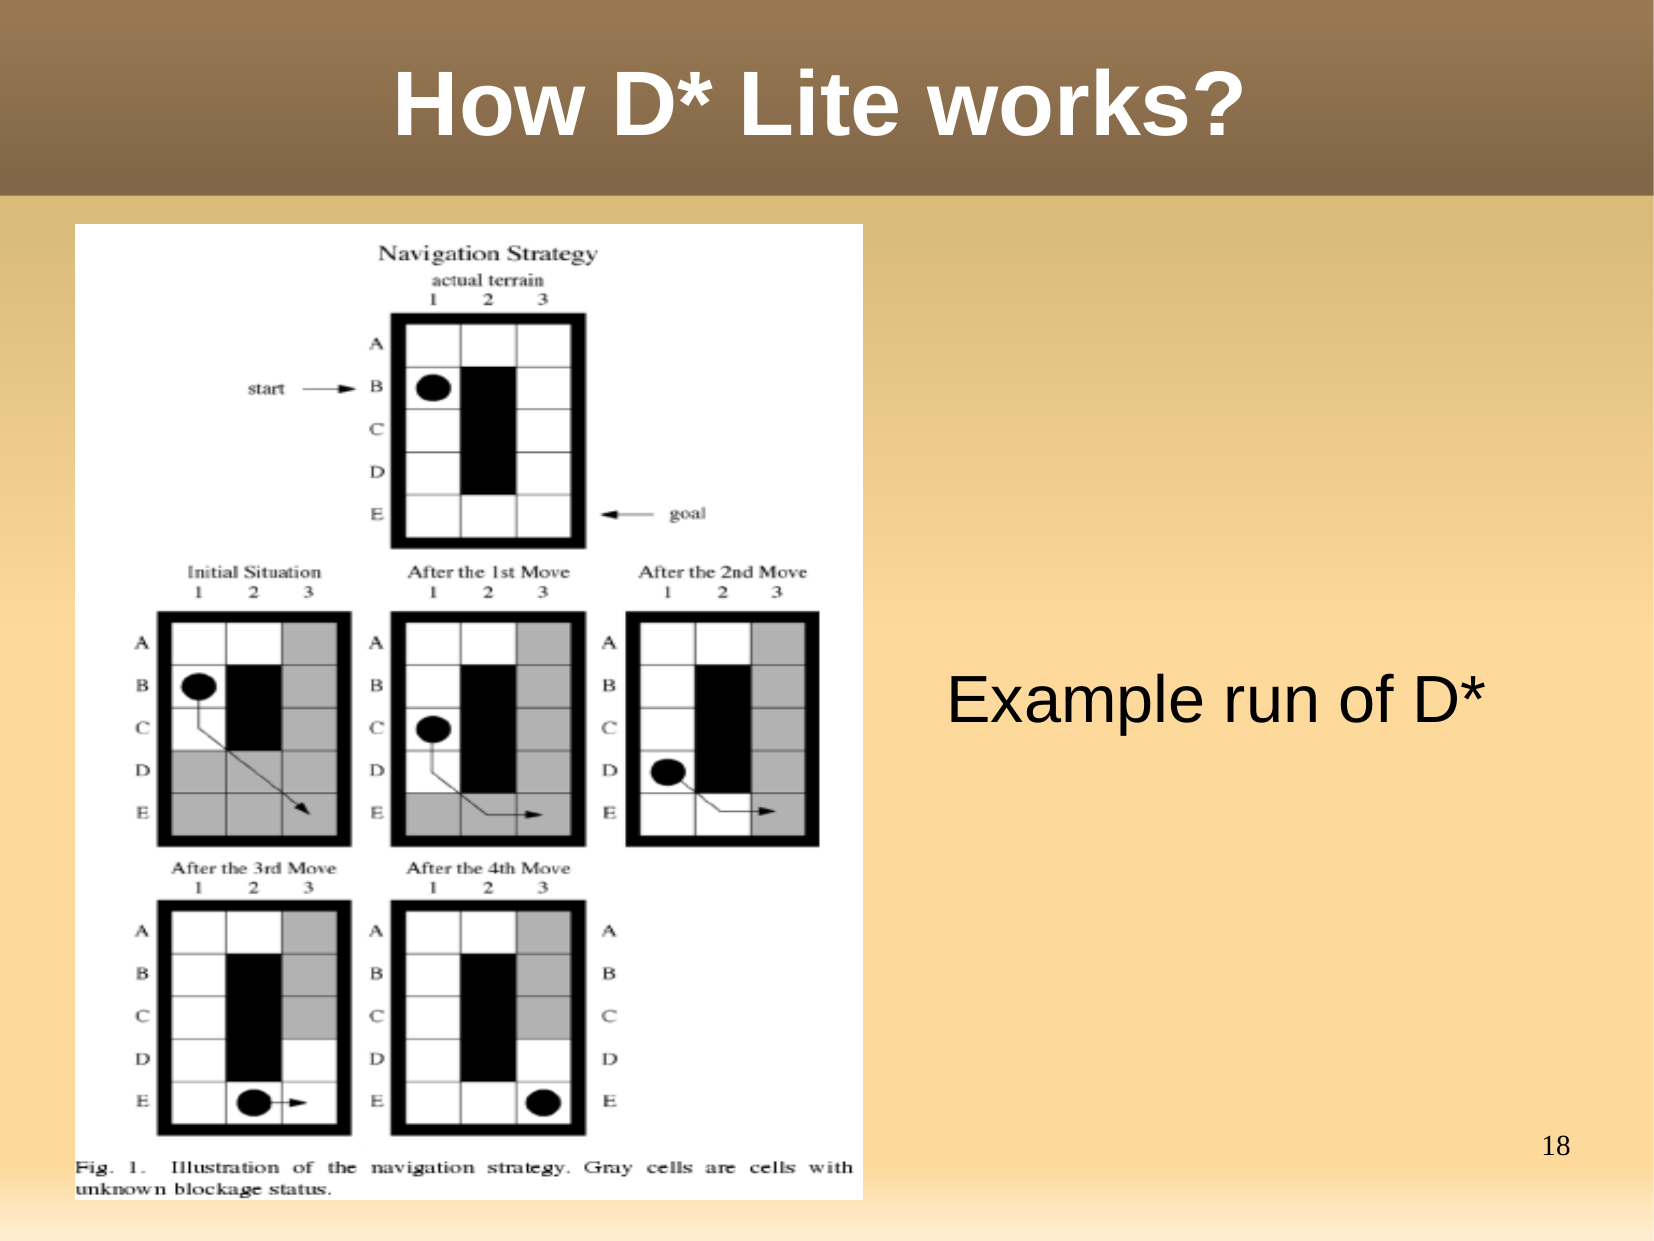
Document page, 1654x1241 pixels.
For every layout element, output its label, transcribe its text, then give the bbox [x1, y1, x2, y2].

title How D* Lite works? [76, 0, 1565, 208]
subtitle Example run of D* [862, 290, 1571, 1109]
picture [0, 0, 1654, 1241]
